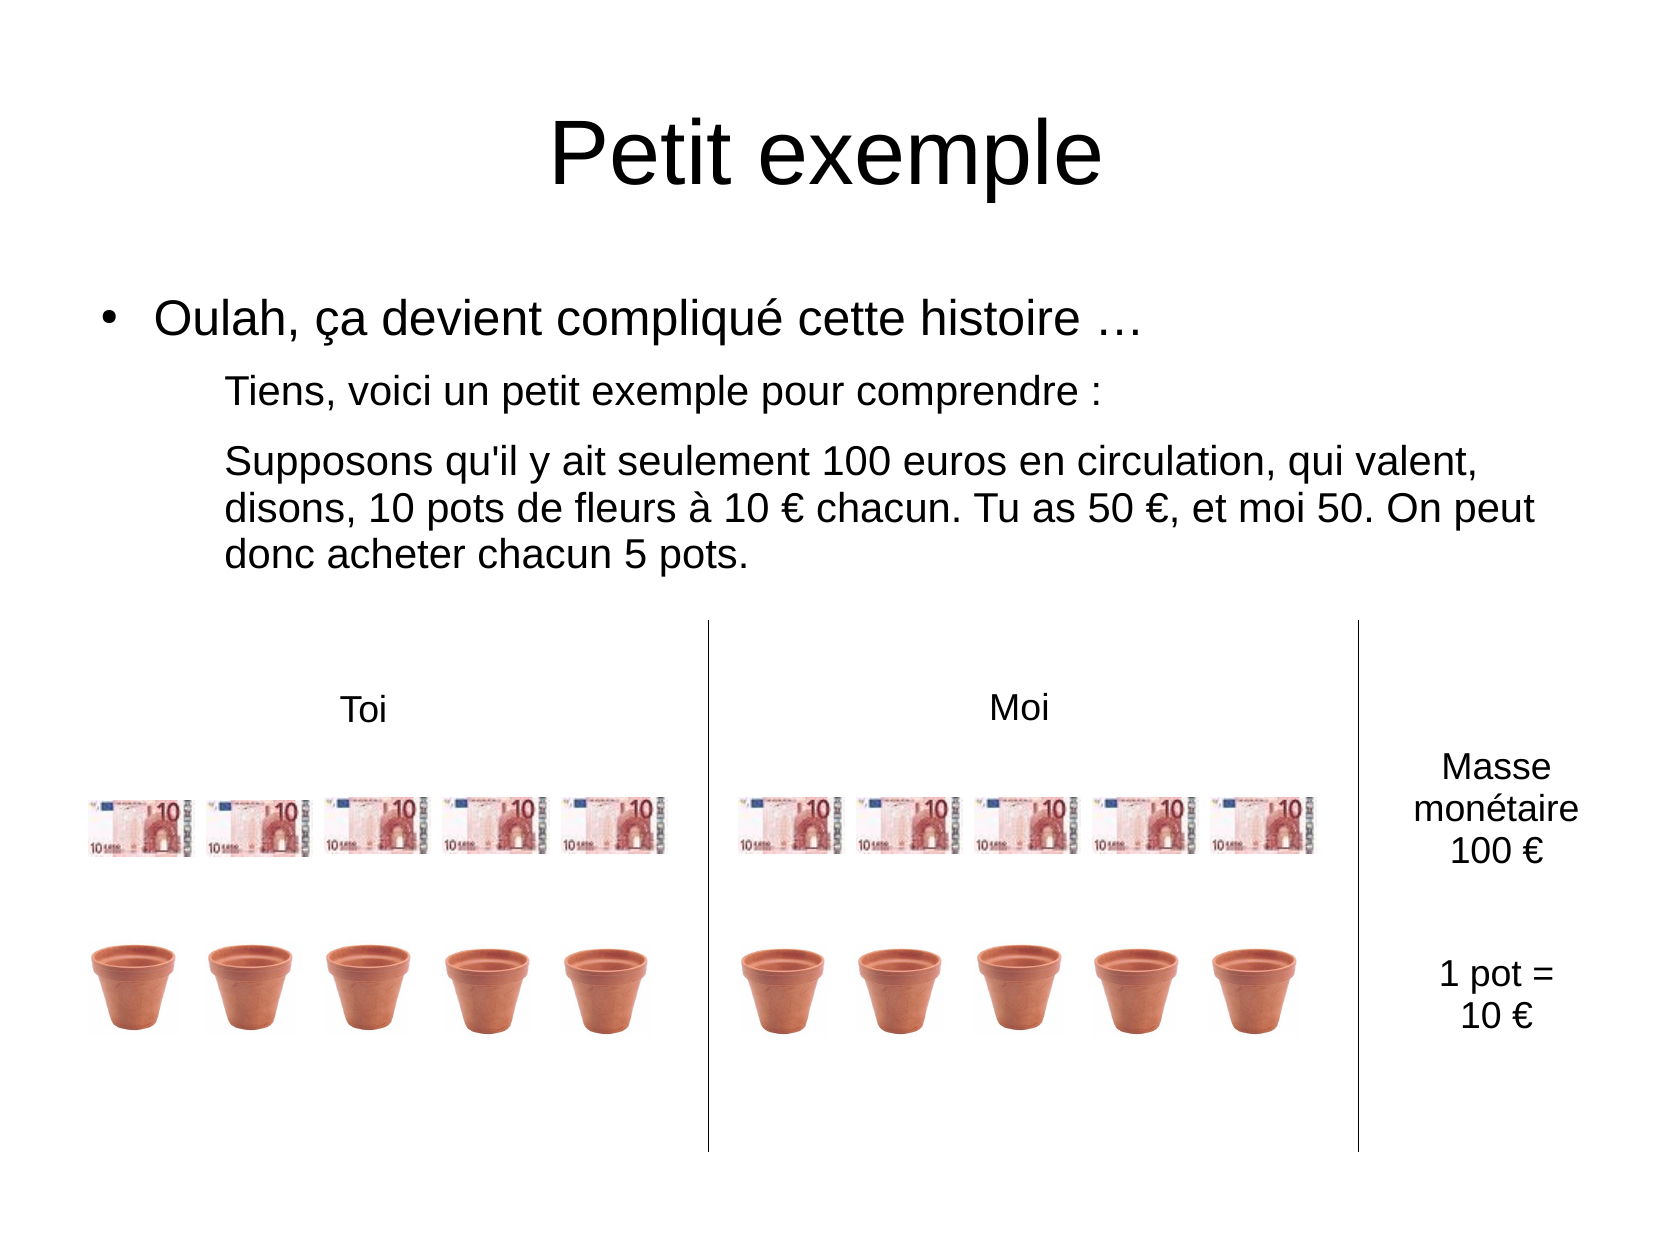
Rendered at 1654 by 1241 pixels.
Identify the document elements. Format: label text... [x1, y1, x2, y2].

text_box 1 pot = 10 € [1398, 944, 1595, 1044]
text_box Masse monétaire 100 € [1398, 738, 1595, 886]
picture [561, 797, 668, 854]
picture [856, 797, 963, 854]
picture [738, 944, 828, 1039]
picture [1092, 797, 1199, 854]
text_box Moi [974, 679, 1093, 737]
text_box Toi [324, 681, 414, 739]
picture [974, 797, 1081, 854]
picture [88, 800, 195, 857]
picture [974, 940, 1065, 1034]
picture [206, 800, 313, 857]
picture [1210, 797, 1317, 854]
picture [205, 940, 296, 1034]
picture [1091, 944, 1182, 1039]
picture [561, 944, 651, 1039]
list Oulah, ça devient compliqué cette histoire … Tiens, voici un petit exemple pour comprendre : Supposons qu'il y ait seulement 100 euros en circulation, qui valent, disons, 10 pots de fleurs à 10 € chacun. Tu as 50 €, et moi 50. On peut donc acheter chacun 5 pots. [82, 290, 1571, 1137]
picture [1209, 944, 1300, 1039]
picture [324, 797, 431, 854]
picture [855, 944, 945, 1039]
picture [88, 940, 179, 1034]
picture [442, 797, 550, 854]
picture [323, 940, 414, 1034]
picture [442, 944, 533, 1039]
title Petit exemple [82, 56, 1571, 250]
picture [738, 797, 845, 854]
